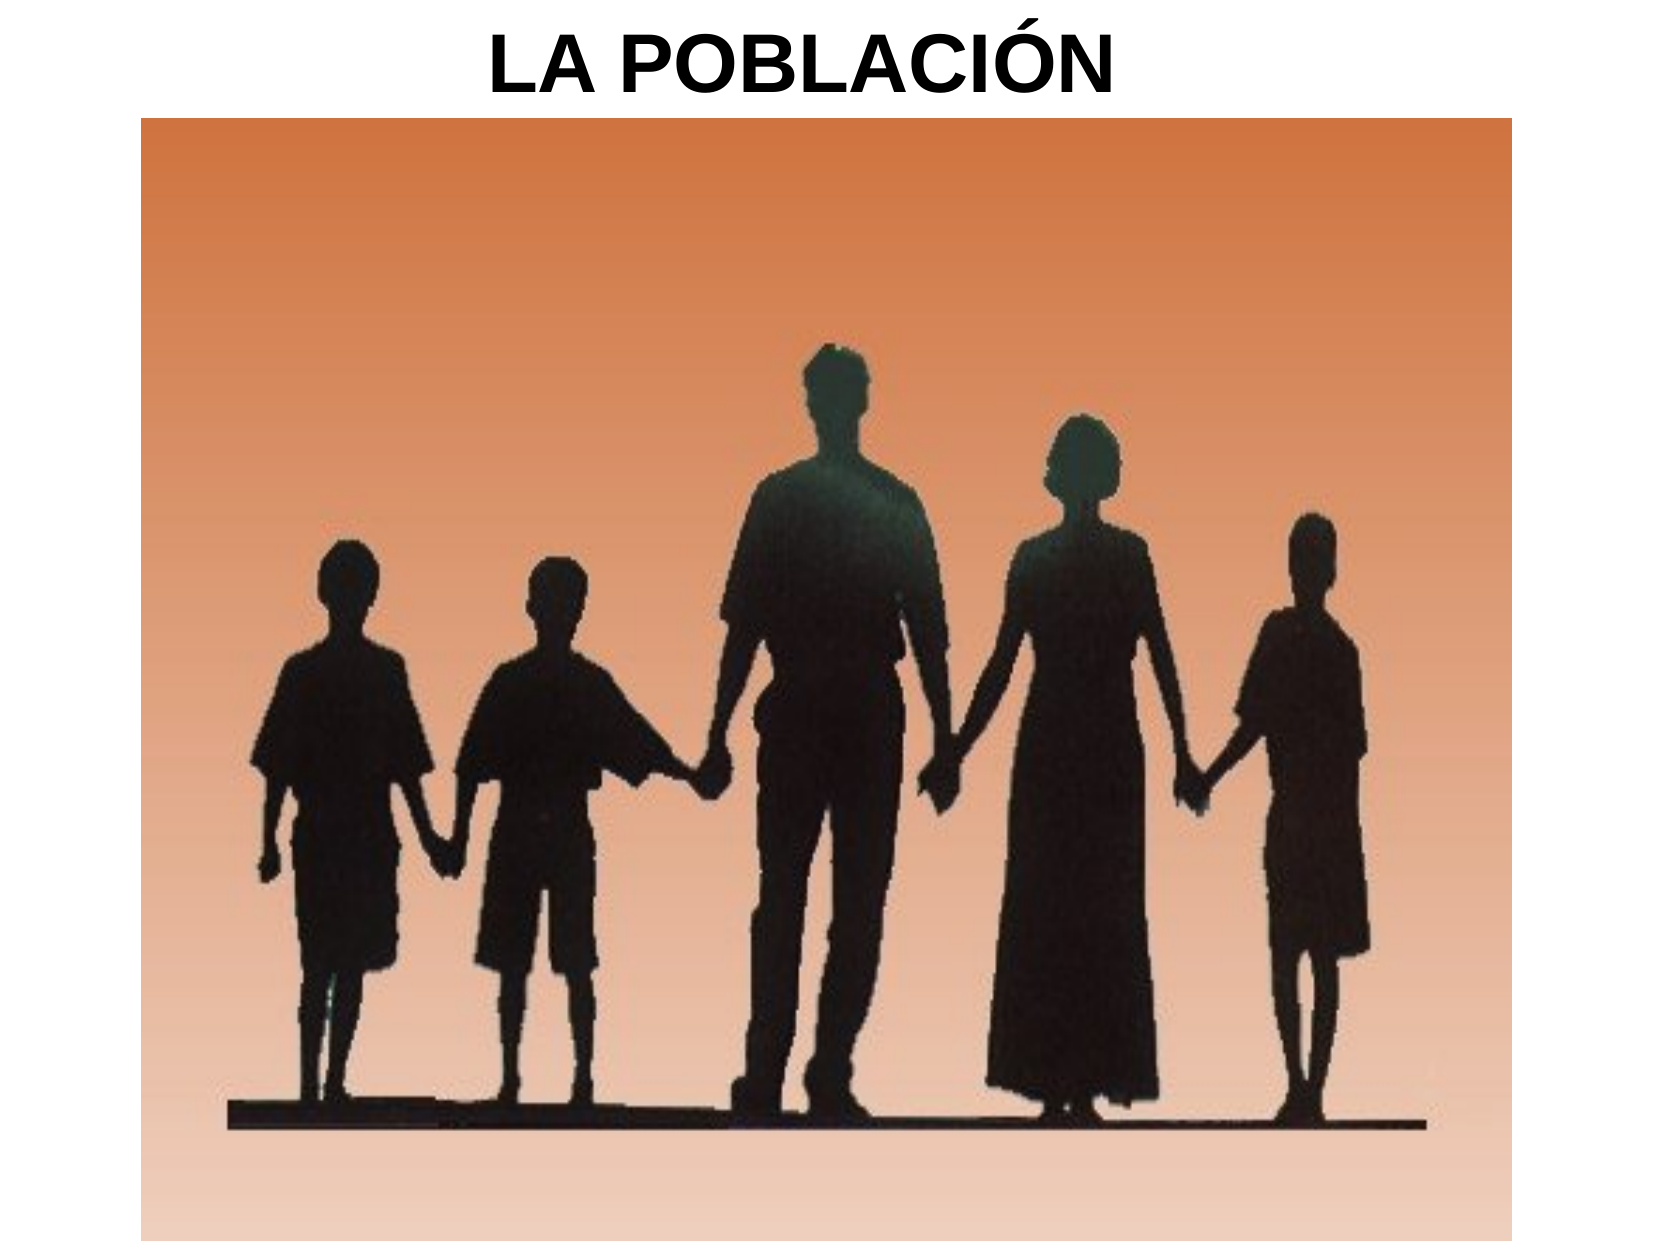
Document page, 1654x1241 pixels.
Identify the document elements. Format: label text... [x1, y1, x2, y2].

text_box LA POBLACIÓN [472, 10, 1133, 119]
picture [141, 118, 1512, 1241]
